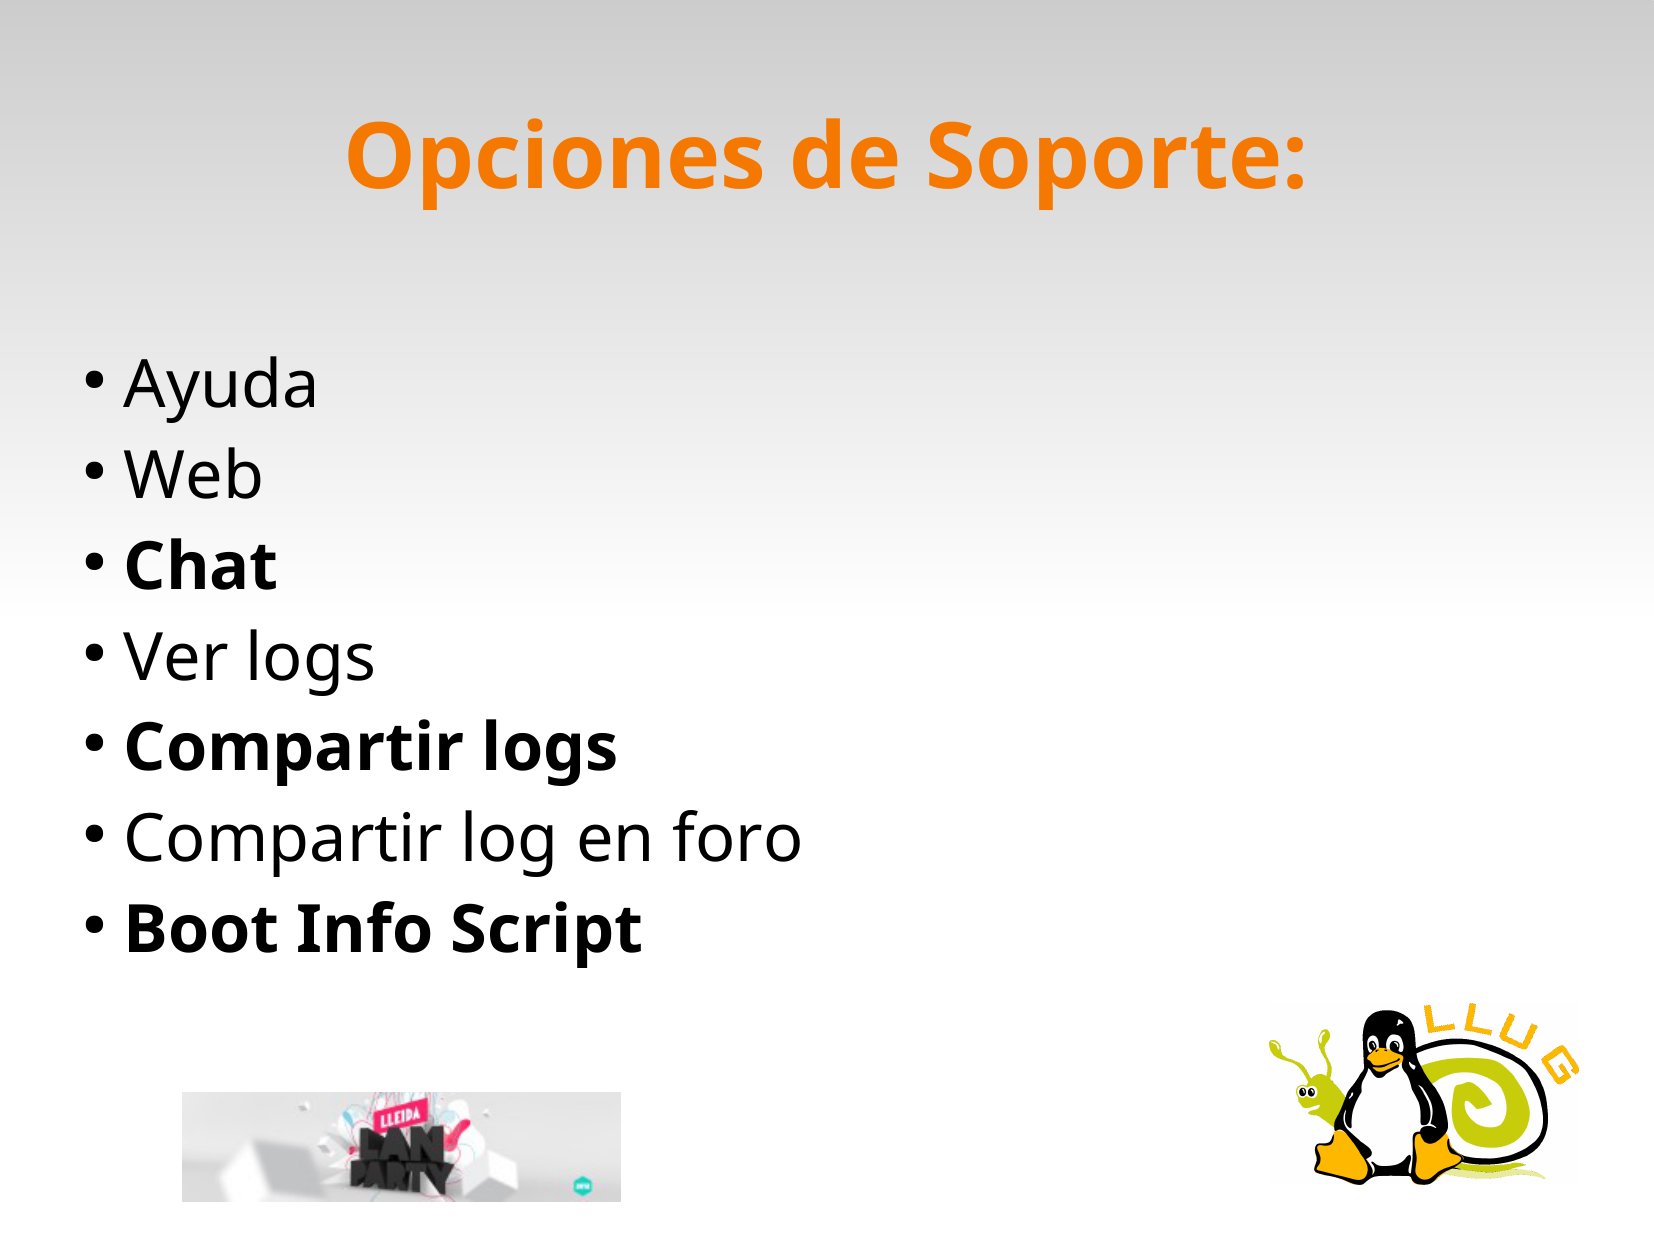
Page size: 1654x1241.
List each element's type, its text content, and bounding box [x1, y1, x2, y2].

title Opciones de Soporte: [82, 56, 1571, 250]
picture [1269, 1003, 1579, 1185]
subtitle Ayuda Web Chat Ver logs Compartir logs Compartir log en foro Boot Info Script [82, 297, 1571, 1102]
picture [182, 1092, 621, 1202]
